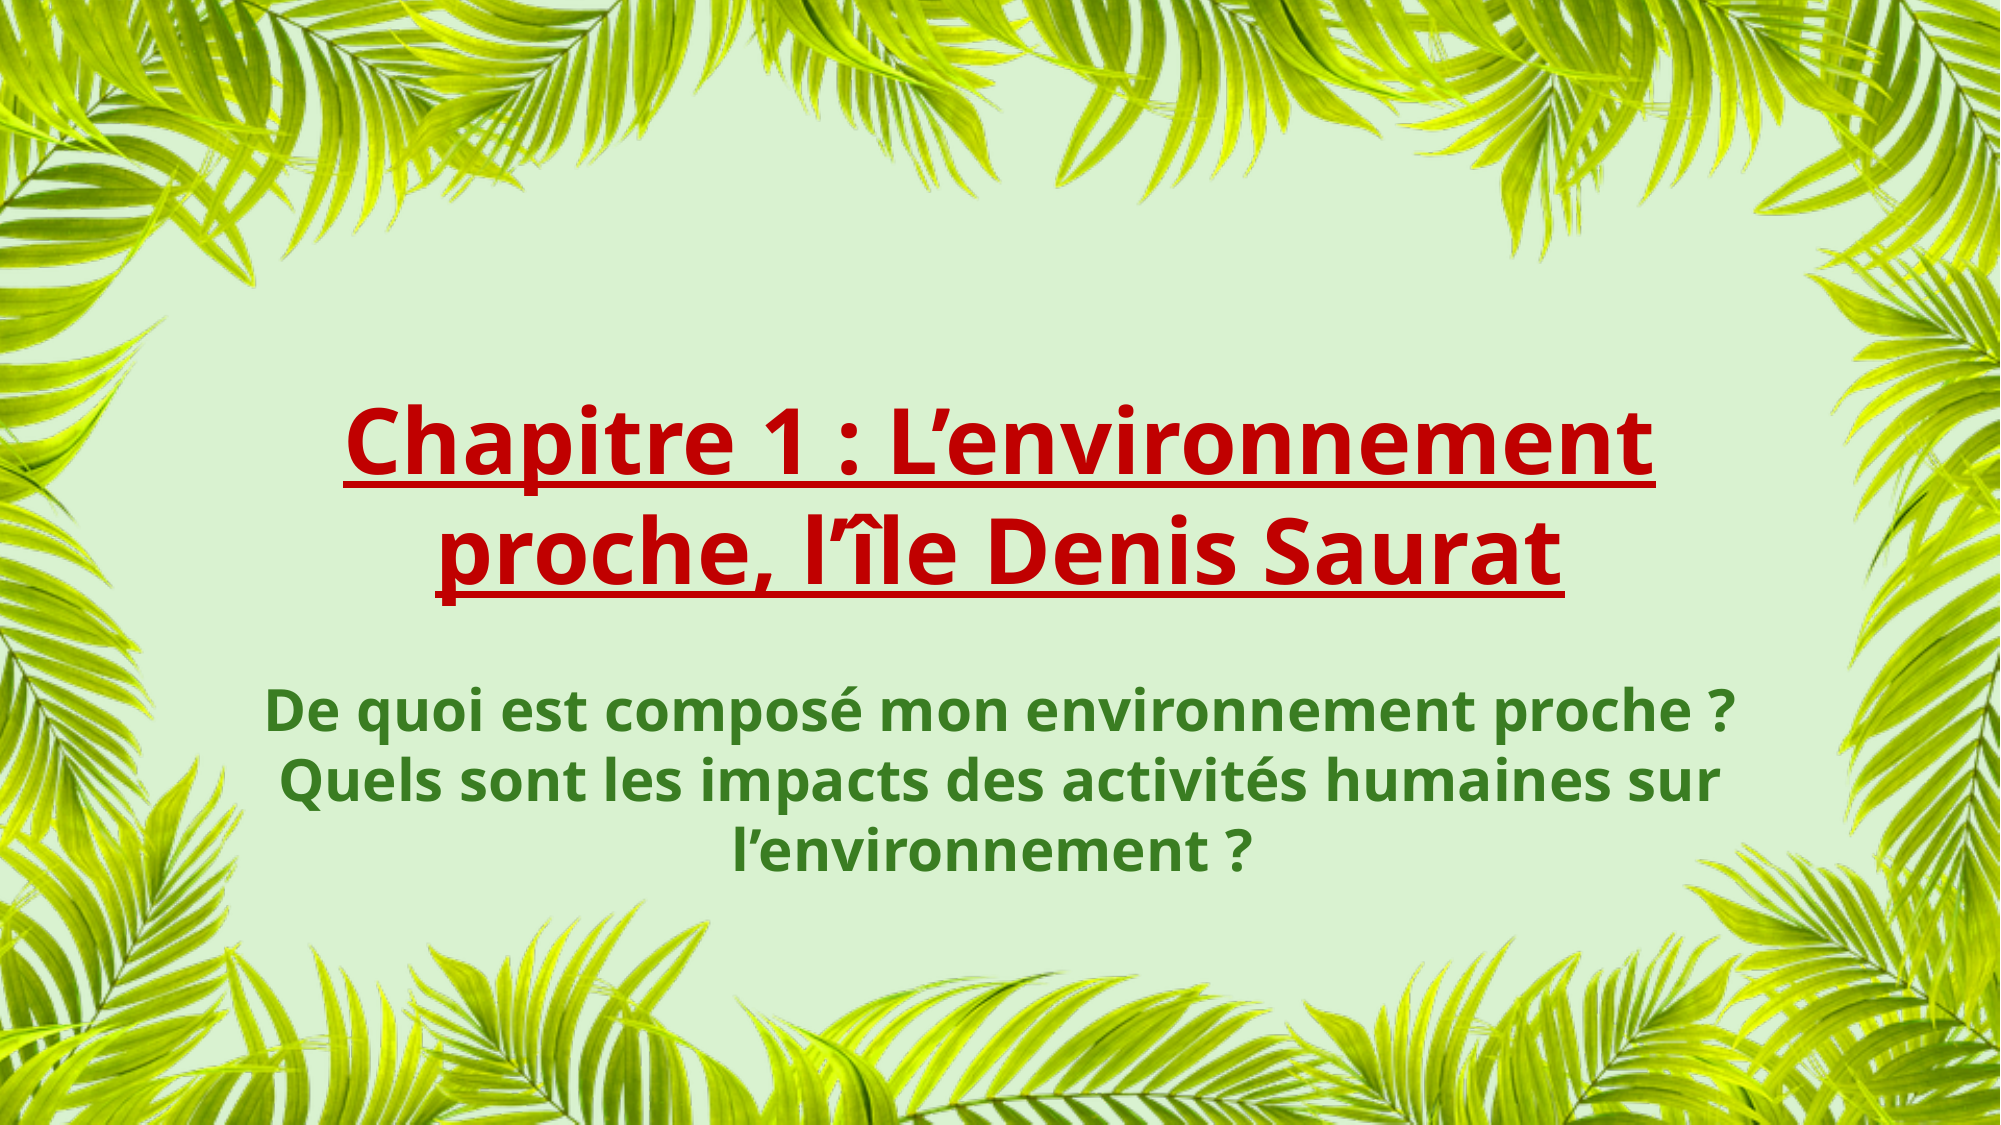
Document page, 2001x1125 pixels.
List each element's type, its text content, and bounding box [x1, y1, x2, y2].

text_box Chapitre 1 : L’environnement proche, l’île Denis Saurat De quoi est composé mon environnement proche ? Quels sont les impacts des activités humaines sur l’environnement ? [199, 375, 1801, 961]
picture [0, 0, 2000, 1125]
